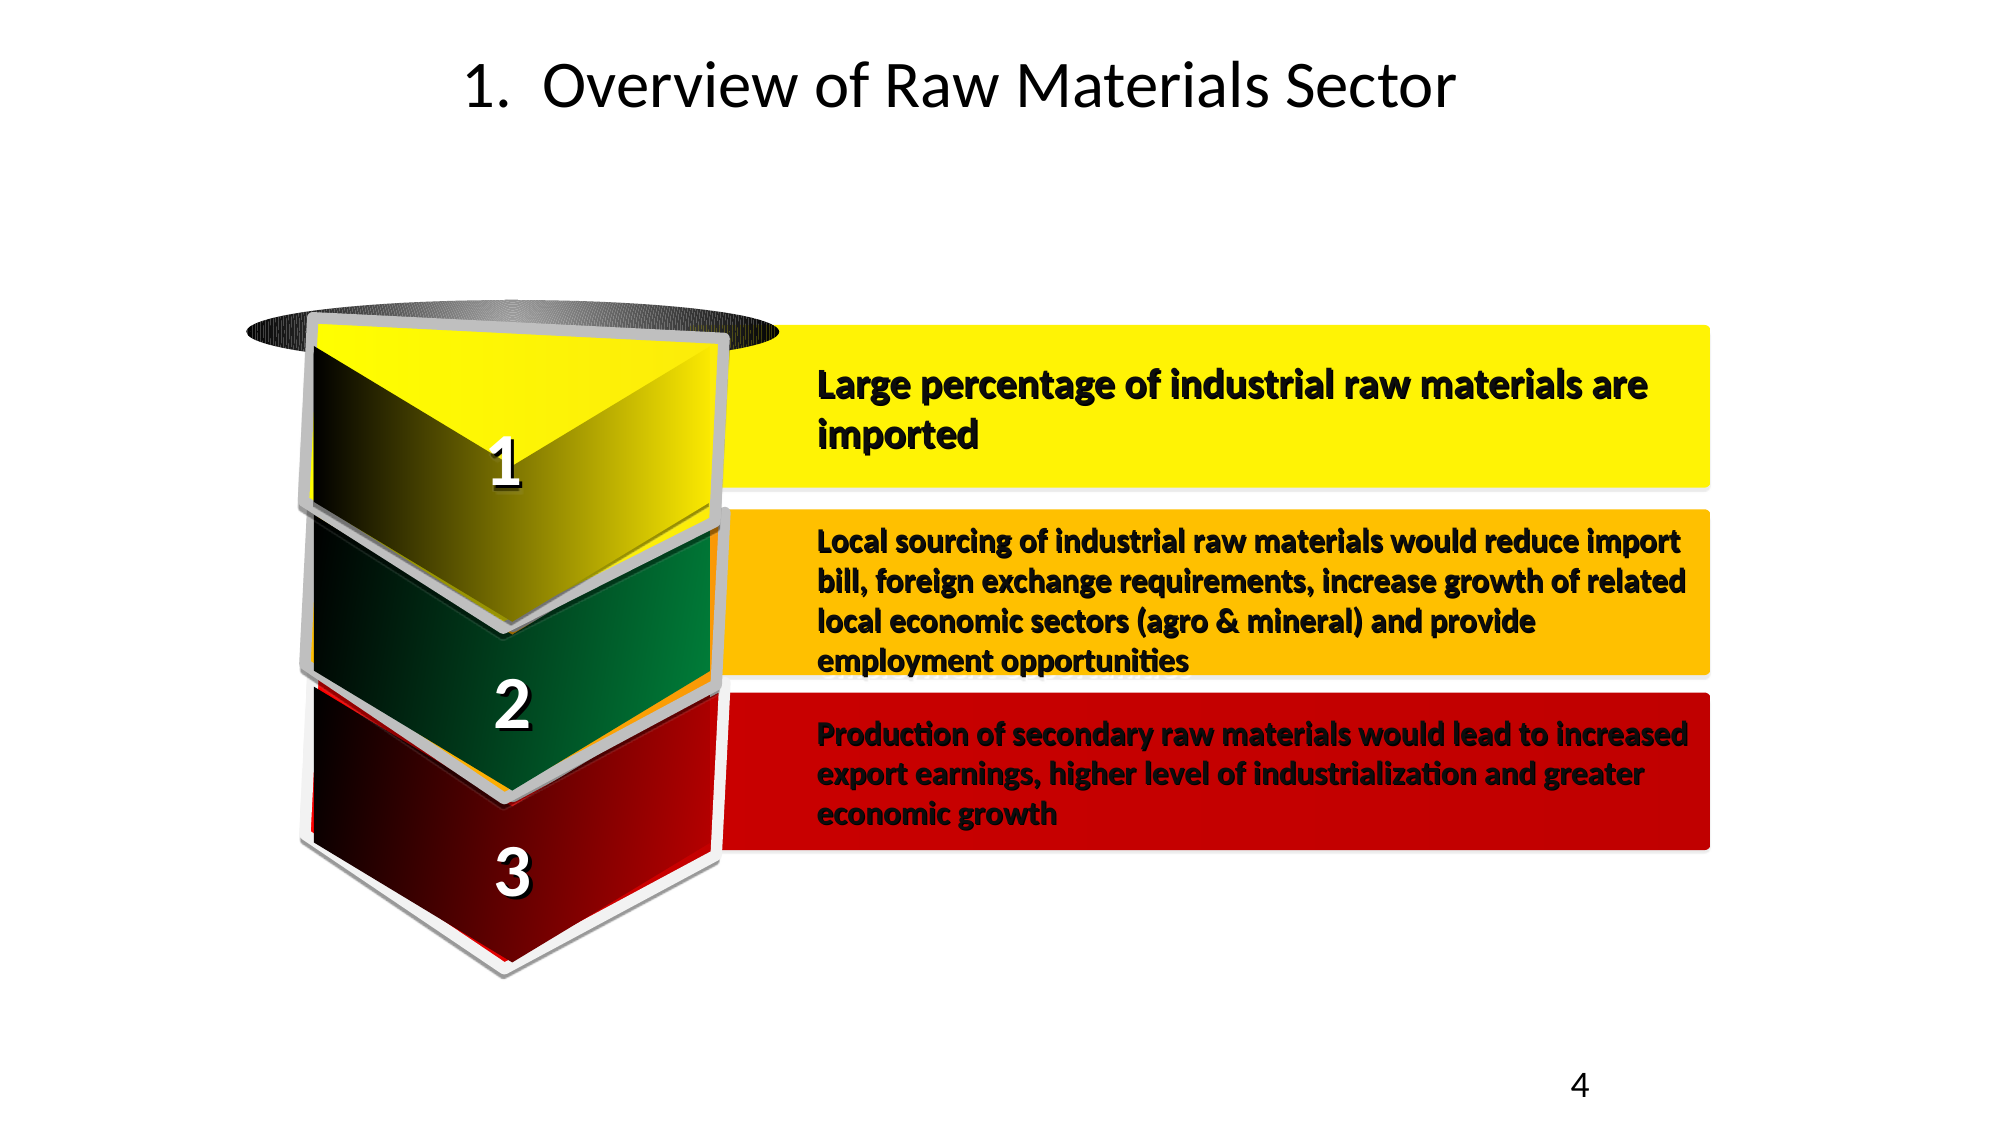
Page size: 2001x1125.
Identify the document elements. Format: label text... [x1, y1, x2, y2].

text_box [246, 299, 780, 969]
text_box Local sourcing of industrial raw materials would reduce import bill, foreign exchange requirements, increase growth of related local economic sectors (agro & mineral) and provide employment opportunities [716, 509, 1711, 676]
text_box Large percentage of industrial raw materials are imported [717, 324, 1711, 488]
text_box [1555, 1052, 1973, 1125]
text_box 2 [479, 646, 547, 751]
text_box Production of secondary raw materials would lead to increased export earnings, higher level of industrialization and greater economic growth [717, 692, 1711, 851]
text_box 1 [470, 403, 538, 508]
title 1. Overview of Raw Materials Sector [325, 12, 1595, 150]
text_box 3 [479, 814, 547, 919]
